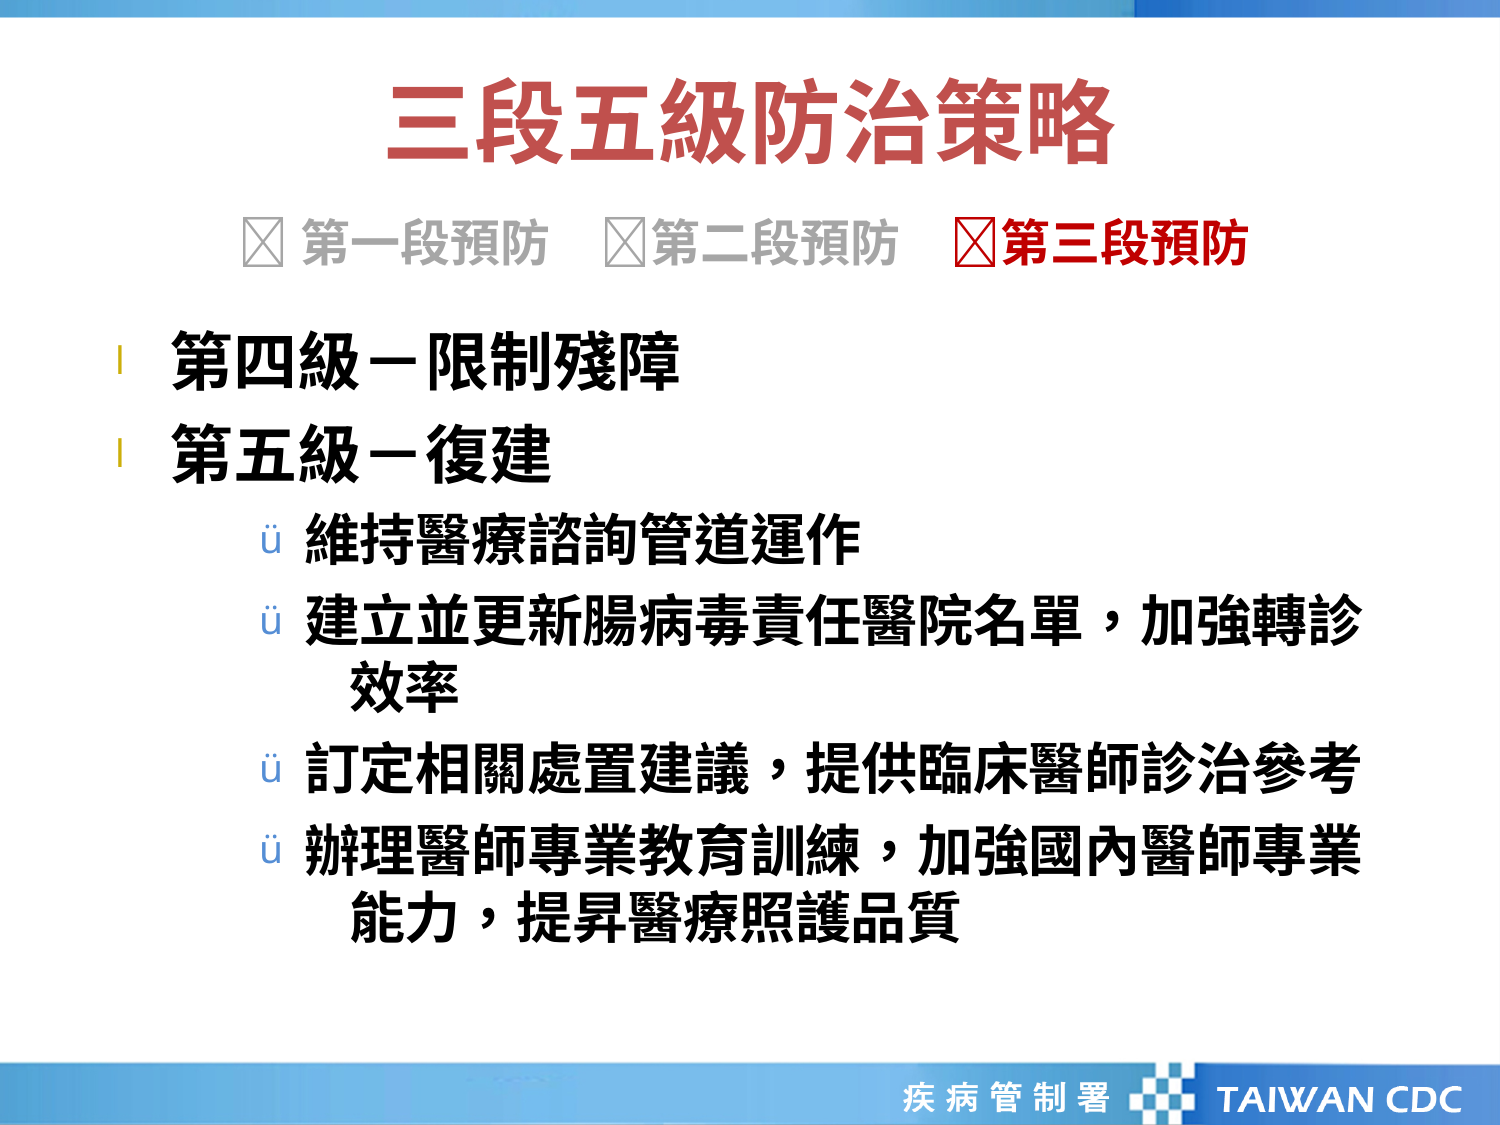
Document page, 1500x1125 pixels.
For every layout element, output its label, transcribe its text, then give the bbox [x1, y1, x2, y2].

list 第四級－限制殘障 第五級－復建 維持醫療諮詢管道運作 建立並更新腸病毒責任醫院名單，加強轉診效率 訂定相關處置建議，提供臨床醫師診治參考 辦理醫師專業教育訓練，加強國內醫師專業能力，提昇醫療照護品質 [100, 314, 1390, 1013]
text_box 第一段預防 第二段預防 第三段預防 [224, 204, 1266, 279]
title 三段五級防治策略 [75, 25, 1426, 214]
